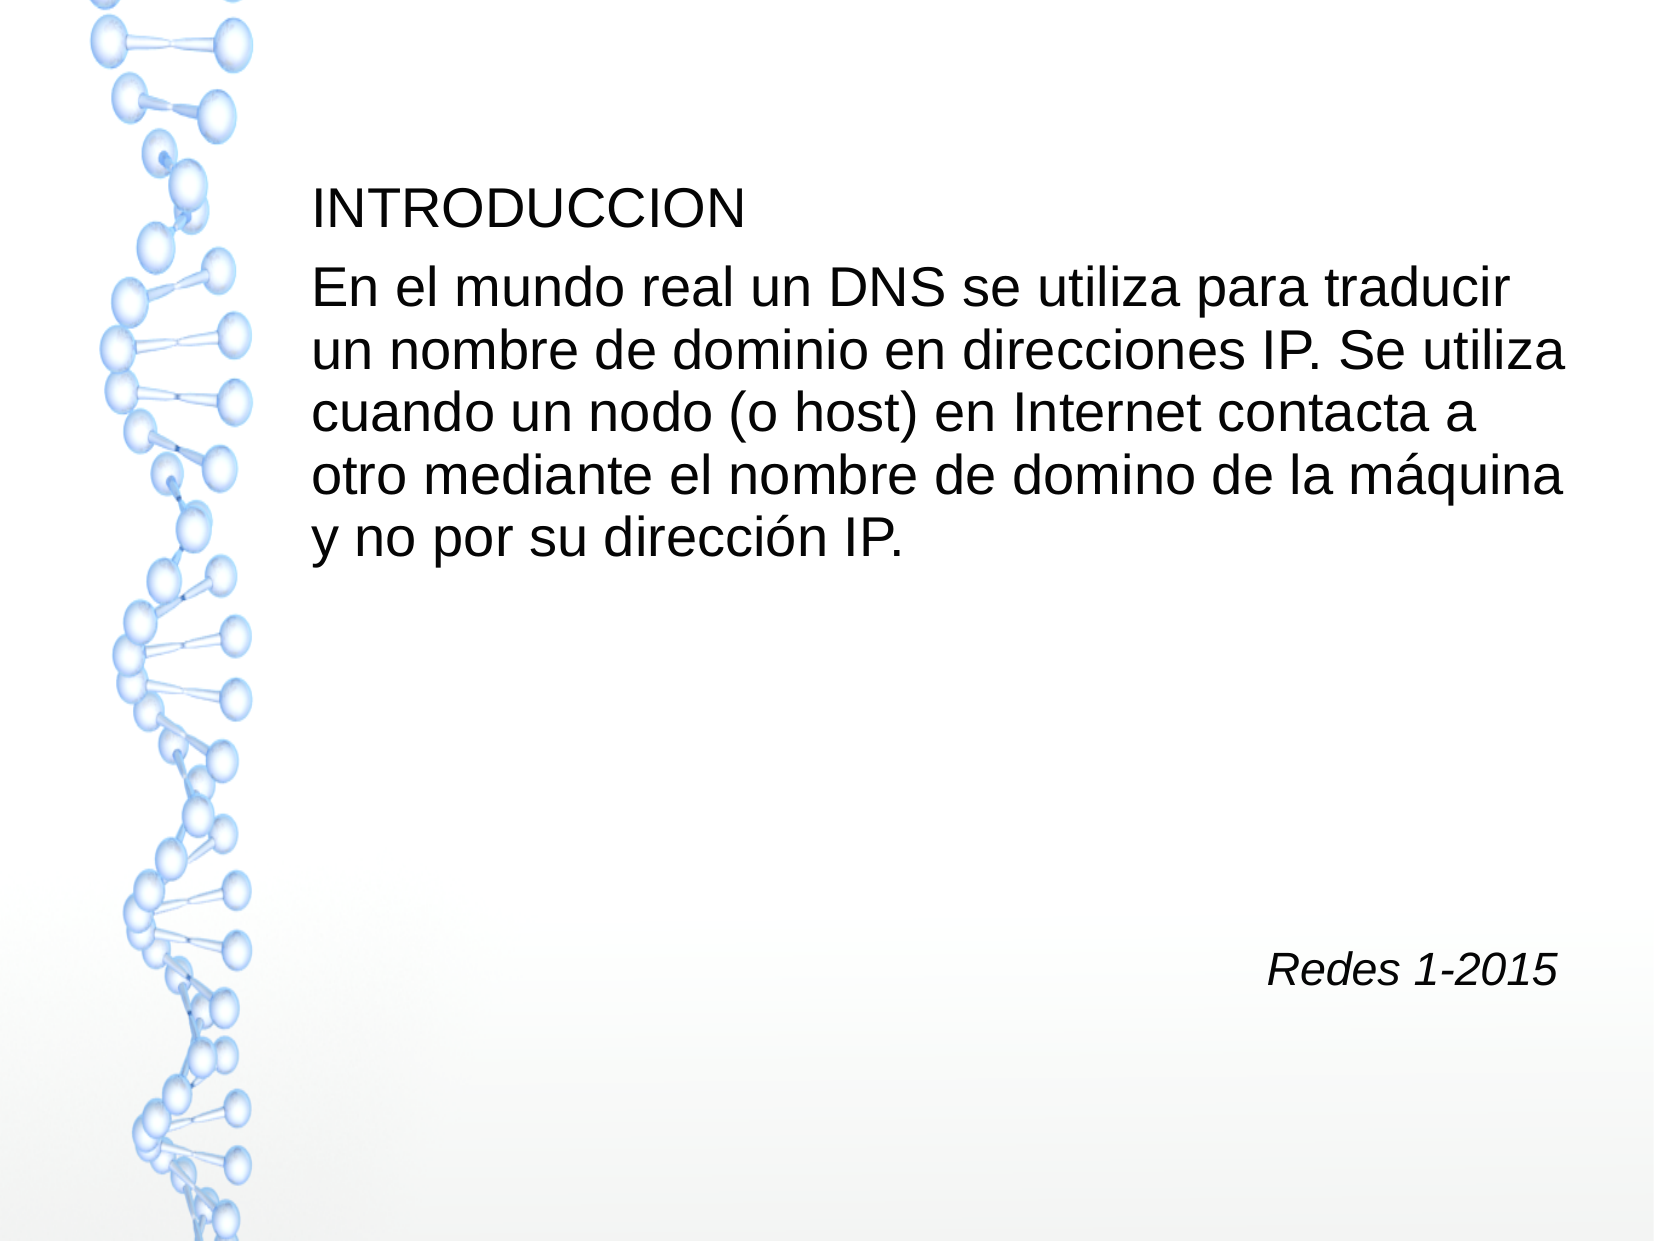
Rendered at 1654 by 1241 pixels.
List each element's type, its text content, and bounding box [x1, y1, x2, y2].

picture [0, 0, 1654, 1241]
list INTRODUCCION En el mundo real un DNS se utiliza para traducir un nombre de dominio en direcciones IP. Se utiliza cuando un nodo (o host) en Internet contacta a otro mediante el nombre de domino de la máquina y no por su dirección IP. Redes 1-2015 [271, 177, 1571, 1010]
text_box [602, 236, 633, 307]
